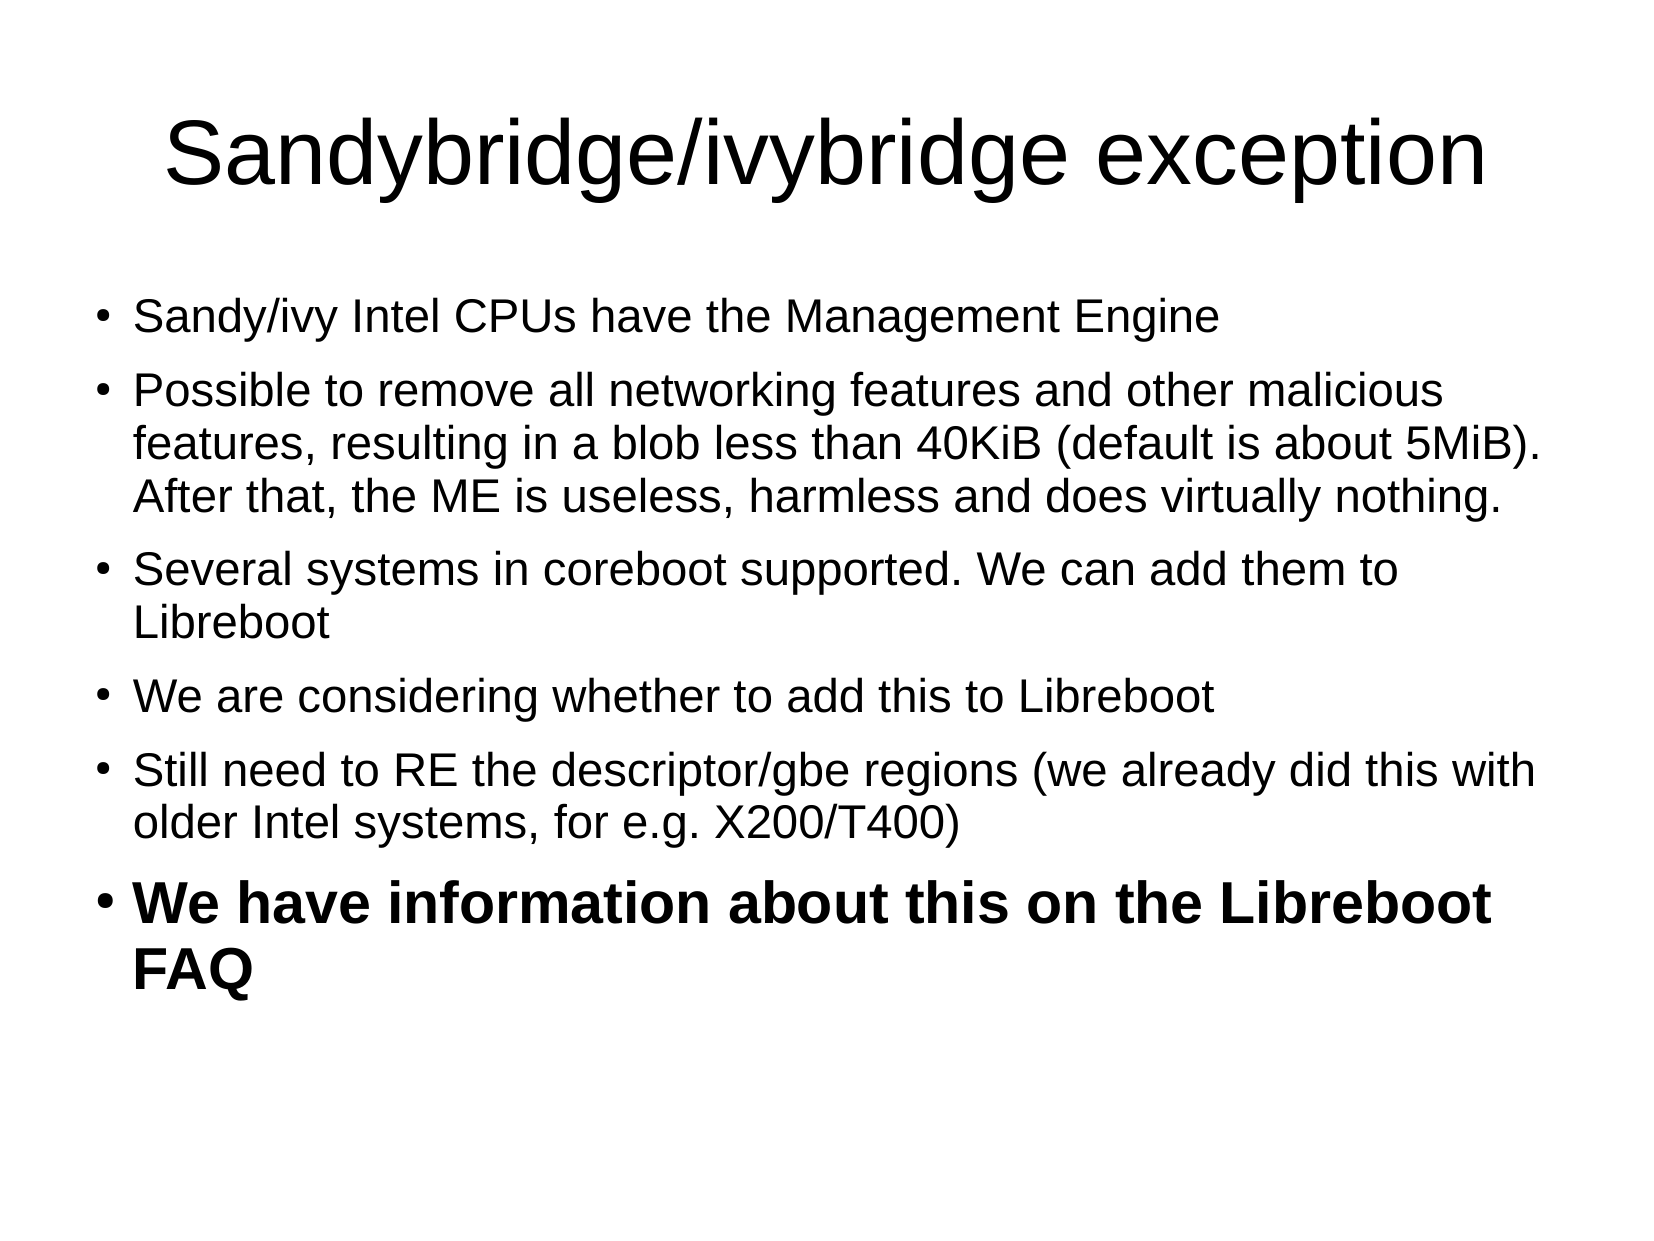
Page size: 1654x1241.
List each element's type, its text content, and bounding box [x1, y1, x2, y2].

list Sandy/ivy Intel CPUs have the Management Engine Possible to remove all networking features and other malicious features, resulting in a blob less than 40KiB (default is about 5MiB). After that, the ME is useless, harmless and does virtually nothing. Several systems in coreboot supported. We can add them to Libreboot We are considering whether to add this to Libreboot Still need to RE the descriptor/gbe regions (we already did this with older Intel systems, for e.g. X200/T400) We have information about this on the Libreboot FAQ [82, 290, 1571, 1010]
title Sandybridge/ivybridge exception [82, 49, 1571, 257]
